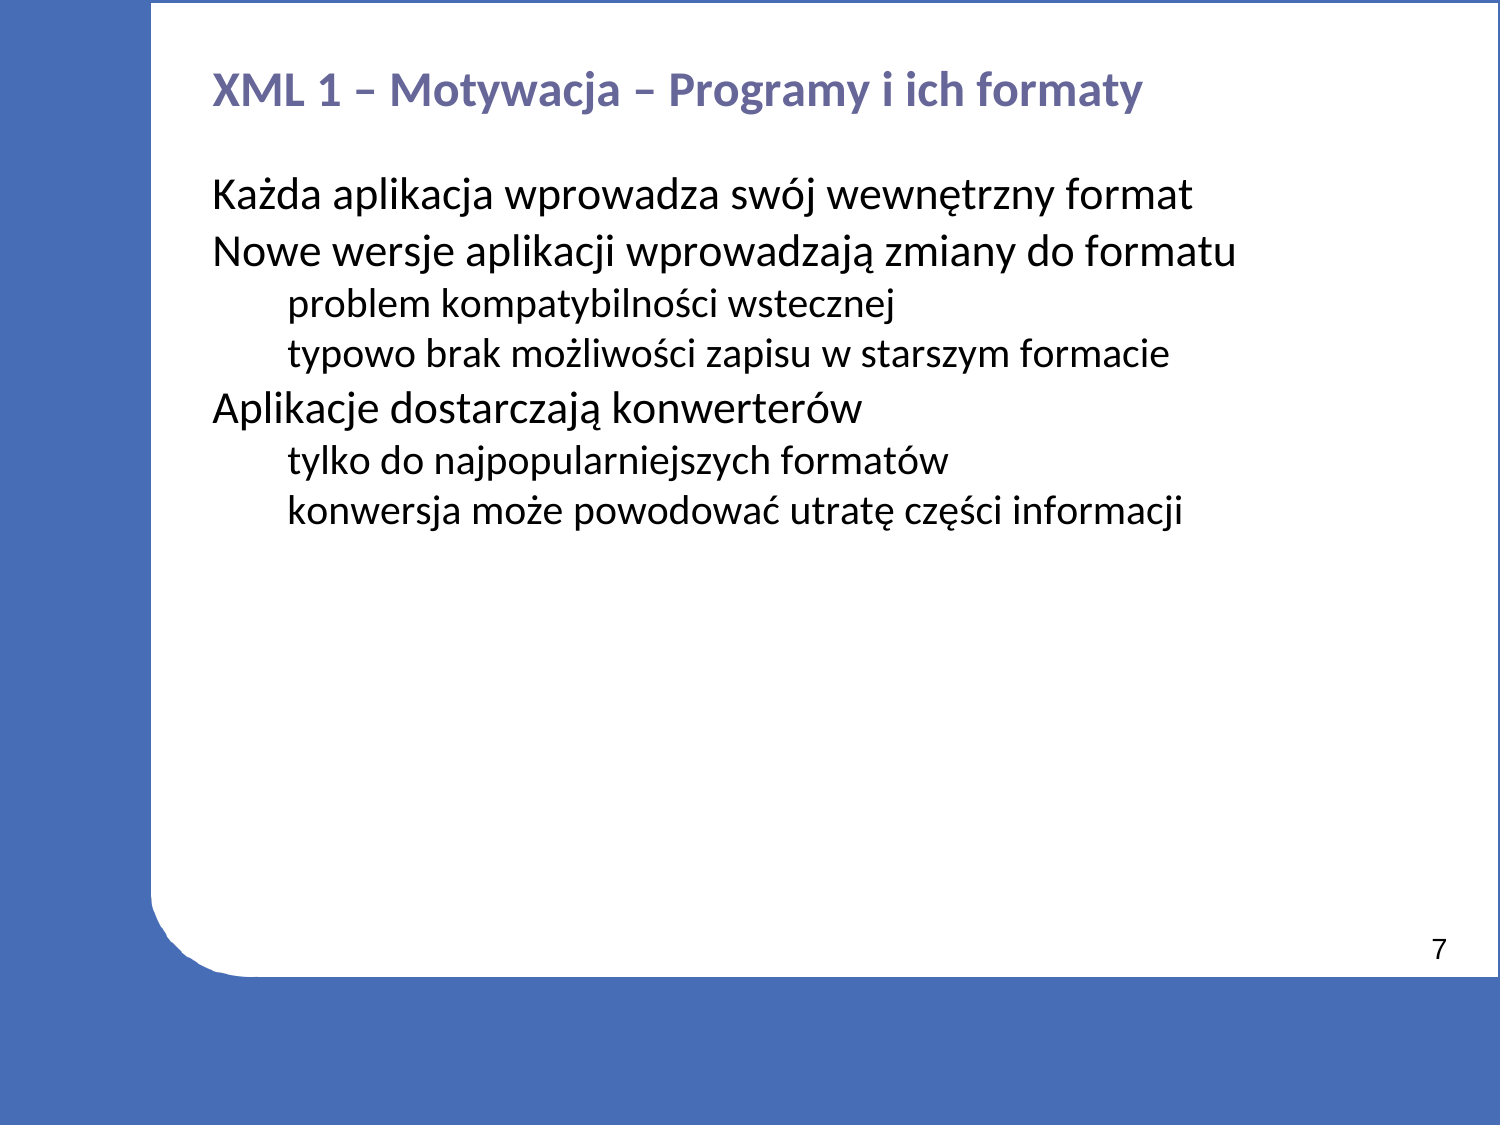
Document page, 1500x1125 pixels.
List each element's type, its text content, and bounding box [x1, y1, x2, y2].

picture [0, 0, 1500, 1125]
list Każda aplikacja wprowadza swój wewnętrzny format Nowe wersje aplikacji wprowadzają zmiany do formatu problem kompatybilności wstecznej typowo brak możliwości zapisu w starszym formacie Aplikacje dostarczają konwerterów tylko do najpopularniejszych formatów konwersja może powodować utratę części informacji [212, 174, 1448, 911]
title XML 1 – Motywacja – Programy i ich formaty [212, 24, 1447, 164]
